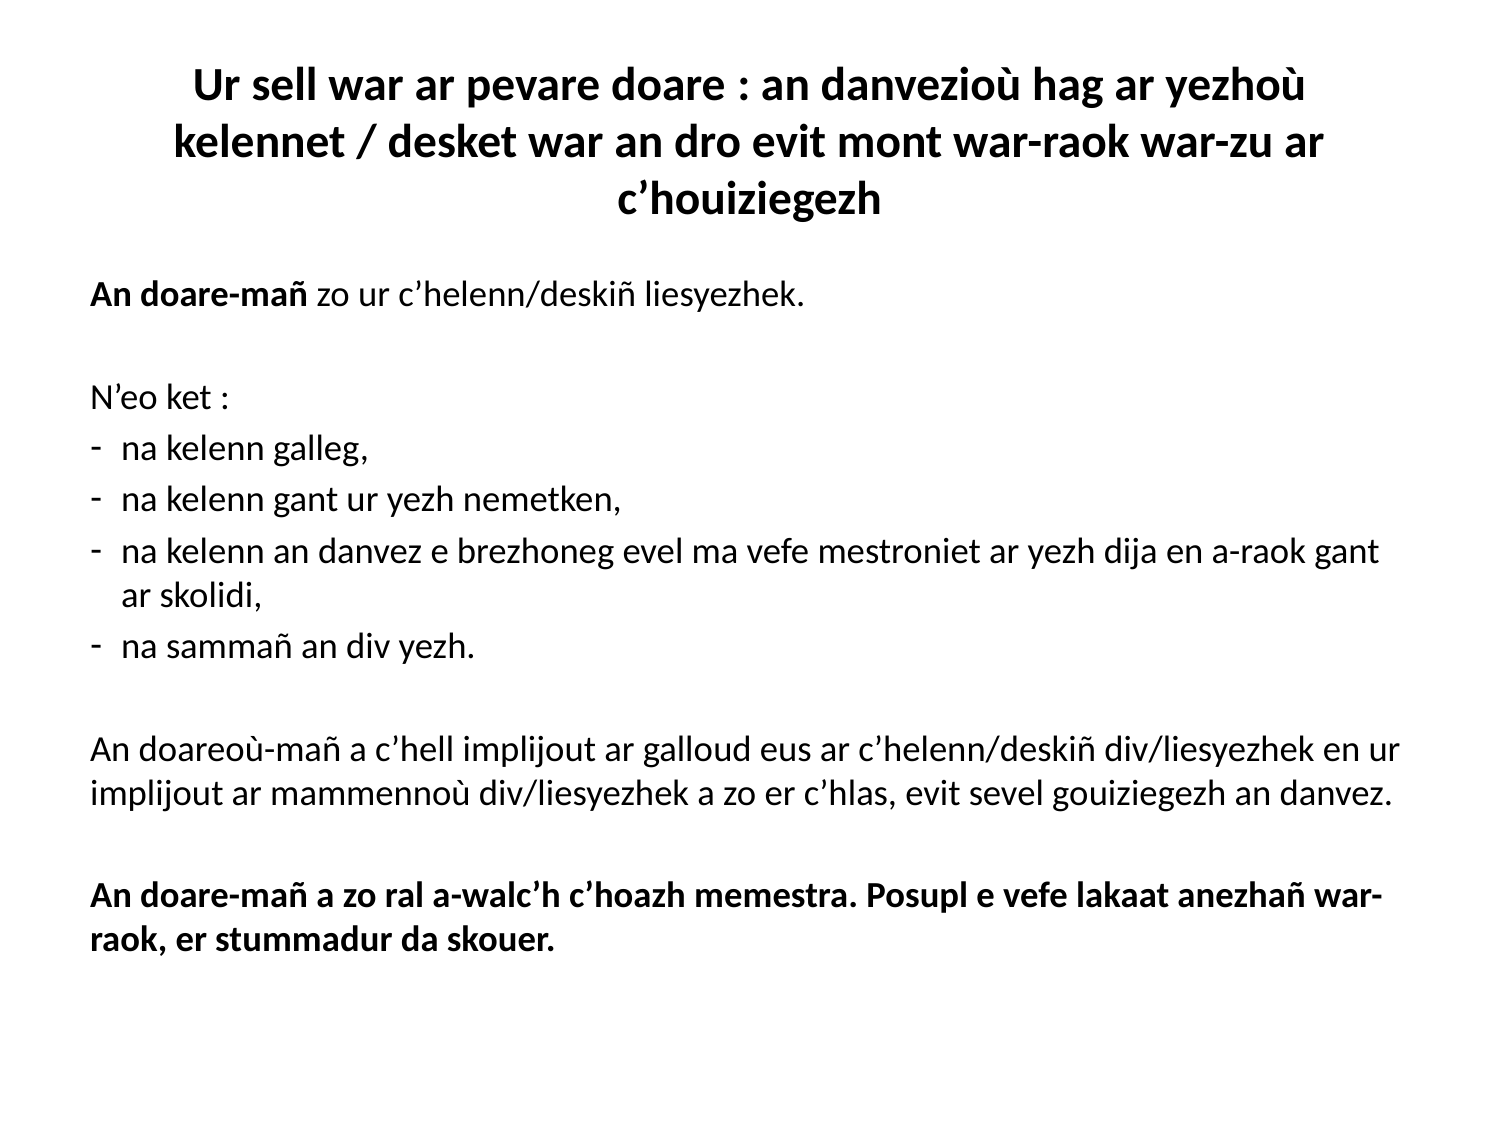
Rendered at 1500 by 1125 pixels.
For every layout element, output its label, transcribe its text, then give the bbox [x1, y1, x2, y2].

title Ur sell war ar pevare doare : an danvezioù hag ar yezhoù kelennet / desket war an dro evit mont war-raok war-zu ar c’houiziegezh [75, 45, 1425, 233]
list An doare-mañ zo ur c’helenn/deskiñ liesyezhek. N’eo ket : na kelenn galleg, na kelenn gant ur yezh nemetken, na kelenn an danvez e brezhoneg evel ma vefe mestroniet ar yezh dija en a-raok gant ar skolidi, na sammañ an div yezh. An doareoù-mañ a c’hell implijout ar galloud eus ar c’helenn/deskiñ div/liesyezhek en ur implijout ar mammennoù div/liesyezhek a zo er c’hlas, evit sevel gouiziegezh an danvez. An doare-mañ a zo ral a-walc’h c’hoazh memestra. Posupl e vefe lakaat anezhañ war-raok, er stummadur da skouer. [75, 262, 1425, 1005]
